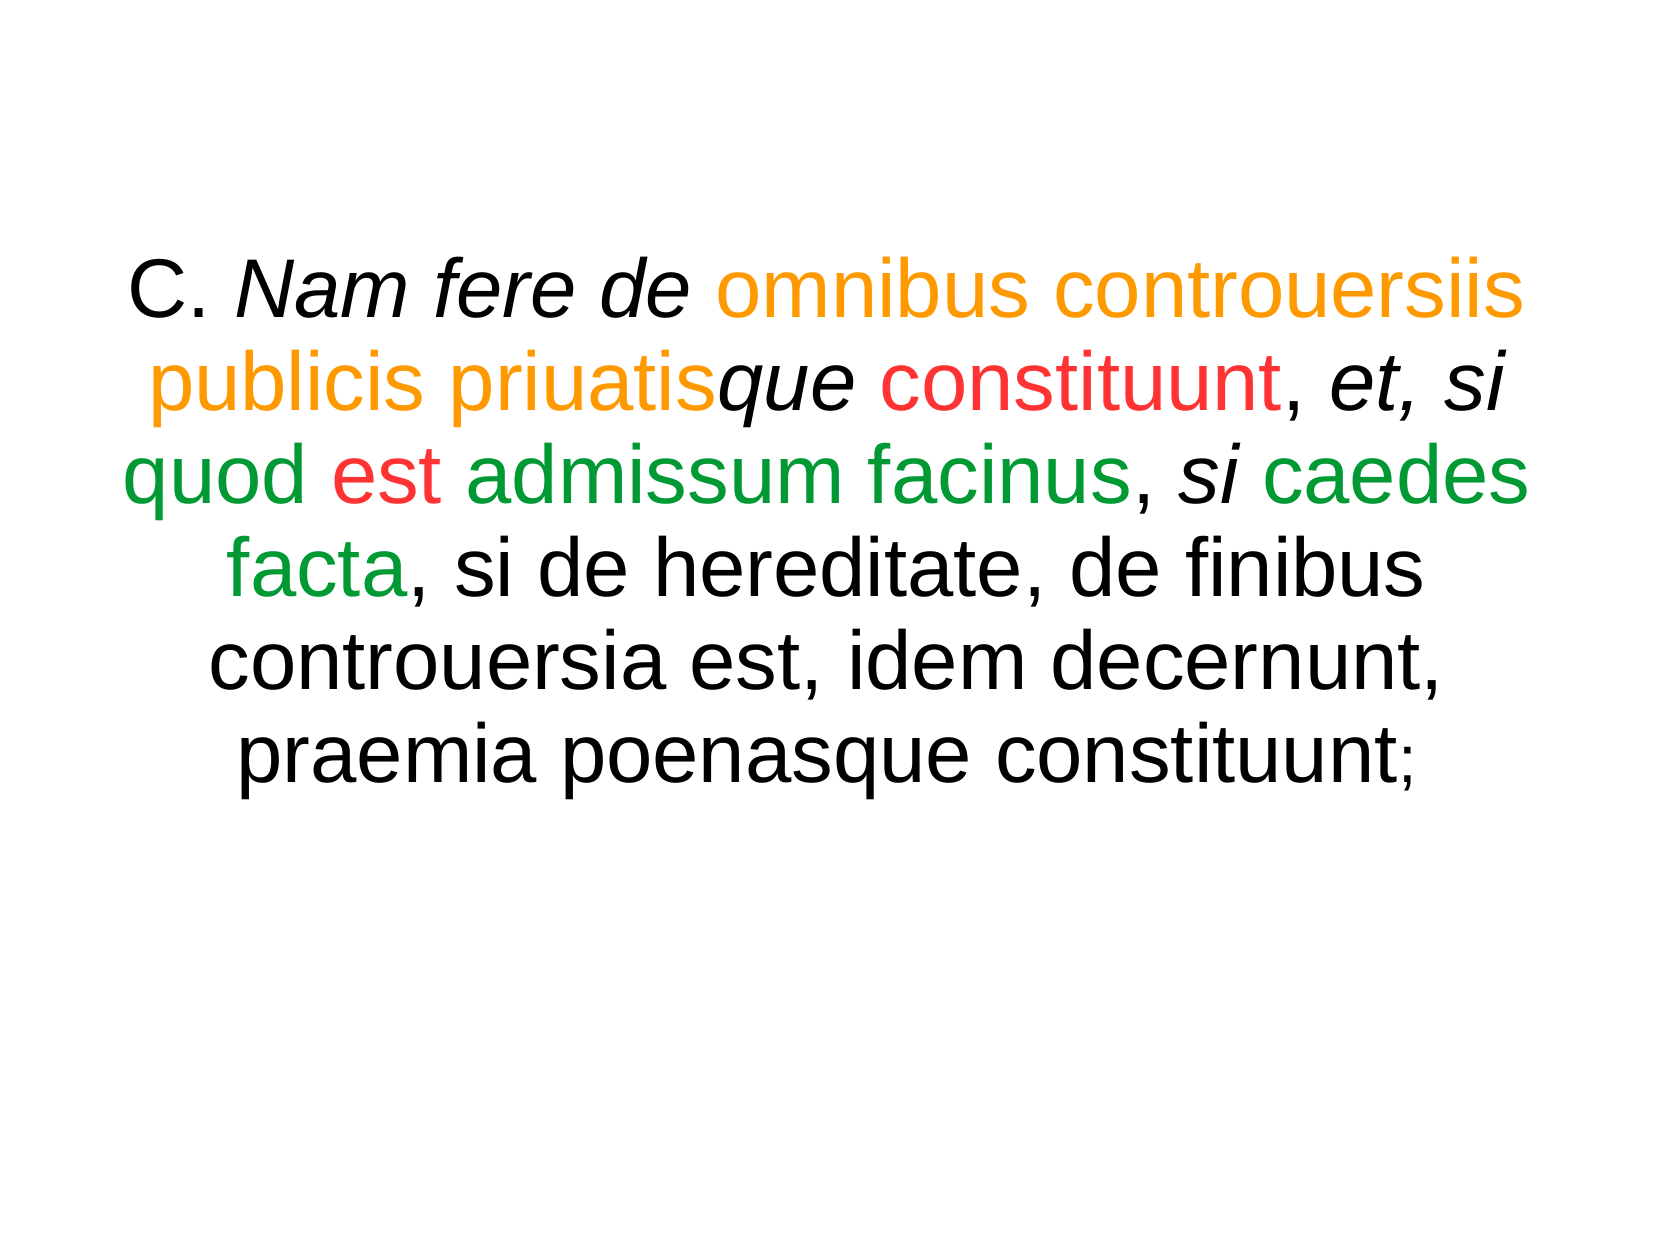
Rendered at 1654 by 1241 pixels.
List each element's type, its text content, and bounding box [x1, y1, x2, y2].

subtitle C. Nam fere de omnibus controuersiis publicis priuatisque constituunt, et, si quod est admissum facinus, si caedes facta, si de hereditate, de finibus controuersia est, idem decernunt, praemia poenasque constituunt; [82, 82, 1571, 1109]
